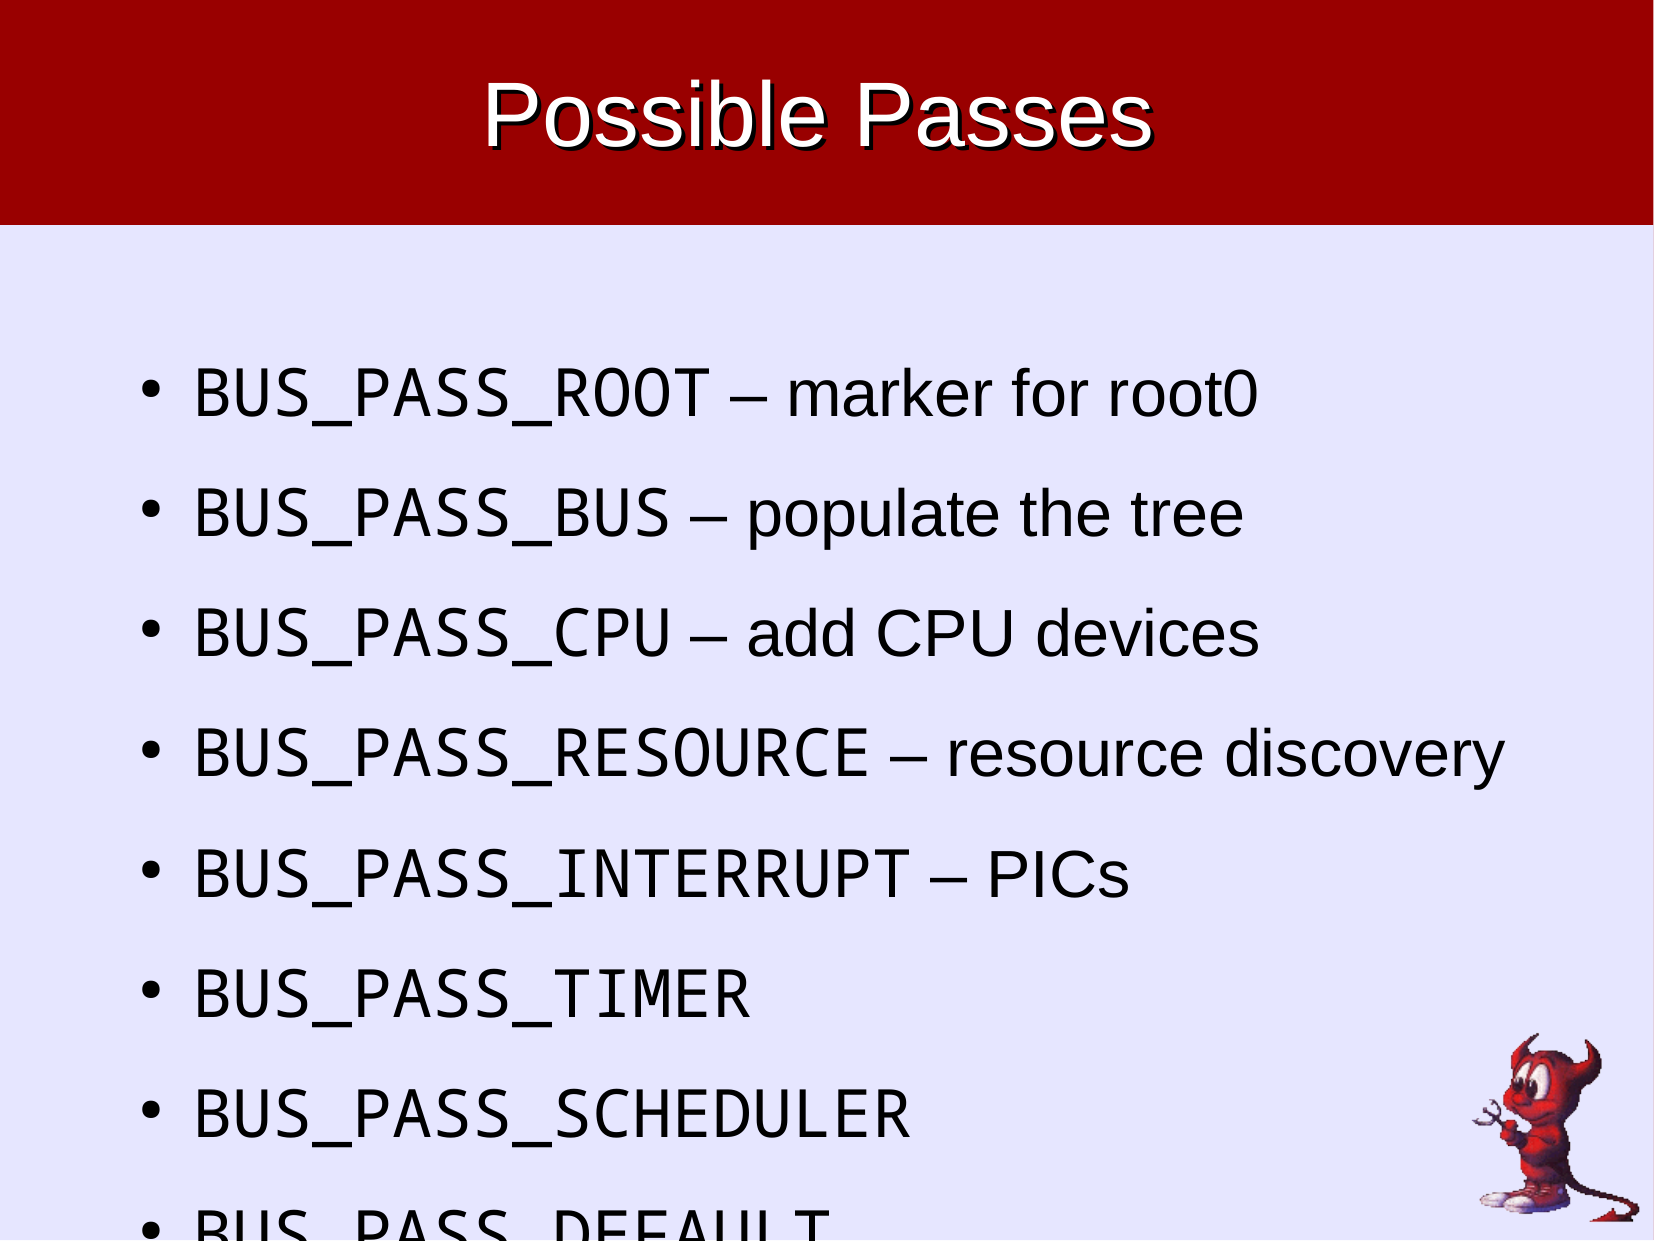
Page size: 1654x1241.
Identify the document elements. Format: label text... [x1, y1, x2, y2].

list BUS_PASS_ROOT – marker for root0 BUS_PASS_BUS – populate the tree BUS_PASS_CPU – add CPU devices BUS_PASS_RESOURCE – resource discovery BUS_PASS_INTERRUPT – PICs BUS_PASS_TIMER BUS_PASS_SCHEDULER BUS_PASS_DEFAULT [121, 344, 1534, 1136]
picture [1464, 1030, 1643, 1227]
title Possible Passes [112, 11, 1525, 219]
